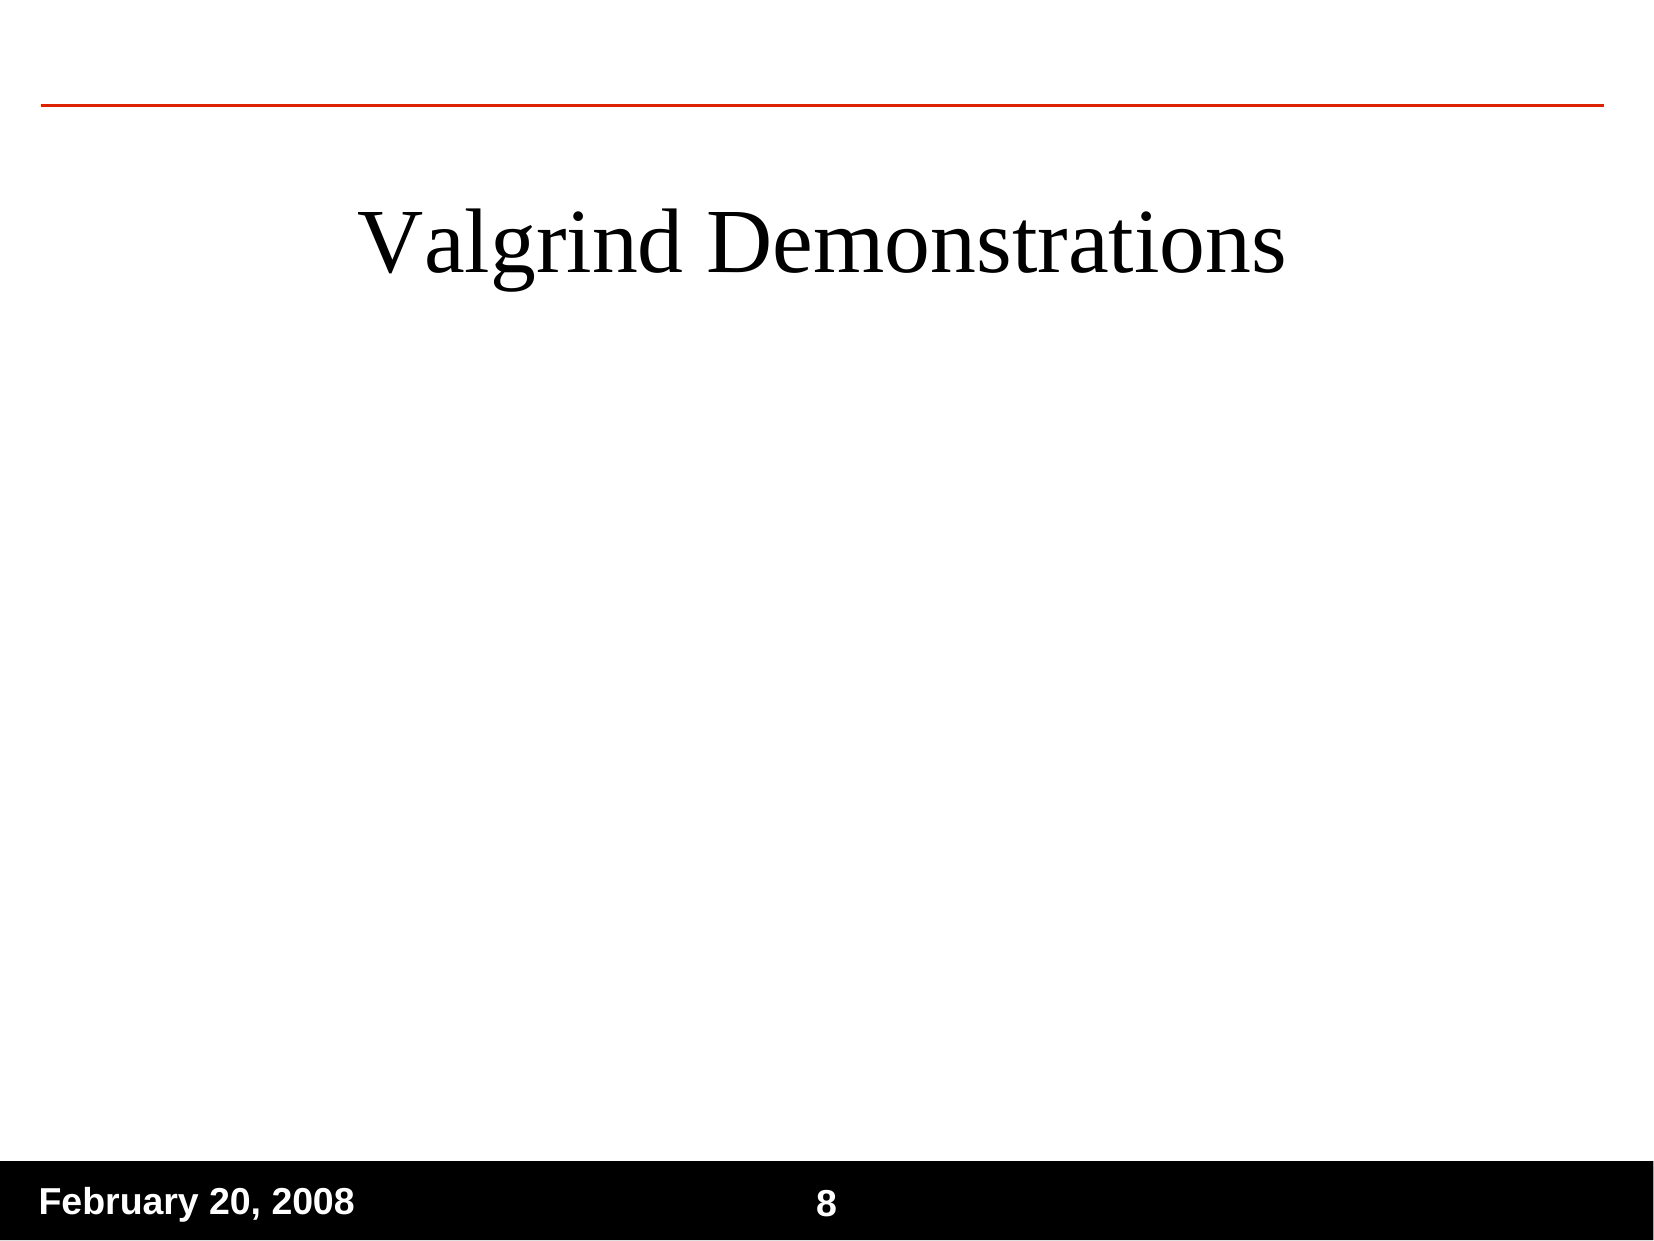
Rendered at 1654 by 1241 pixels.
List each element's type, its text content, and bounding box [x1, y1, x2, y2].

title Valgrind Demonstrations [117, 137, 1530, 346]
